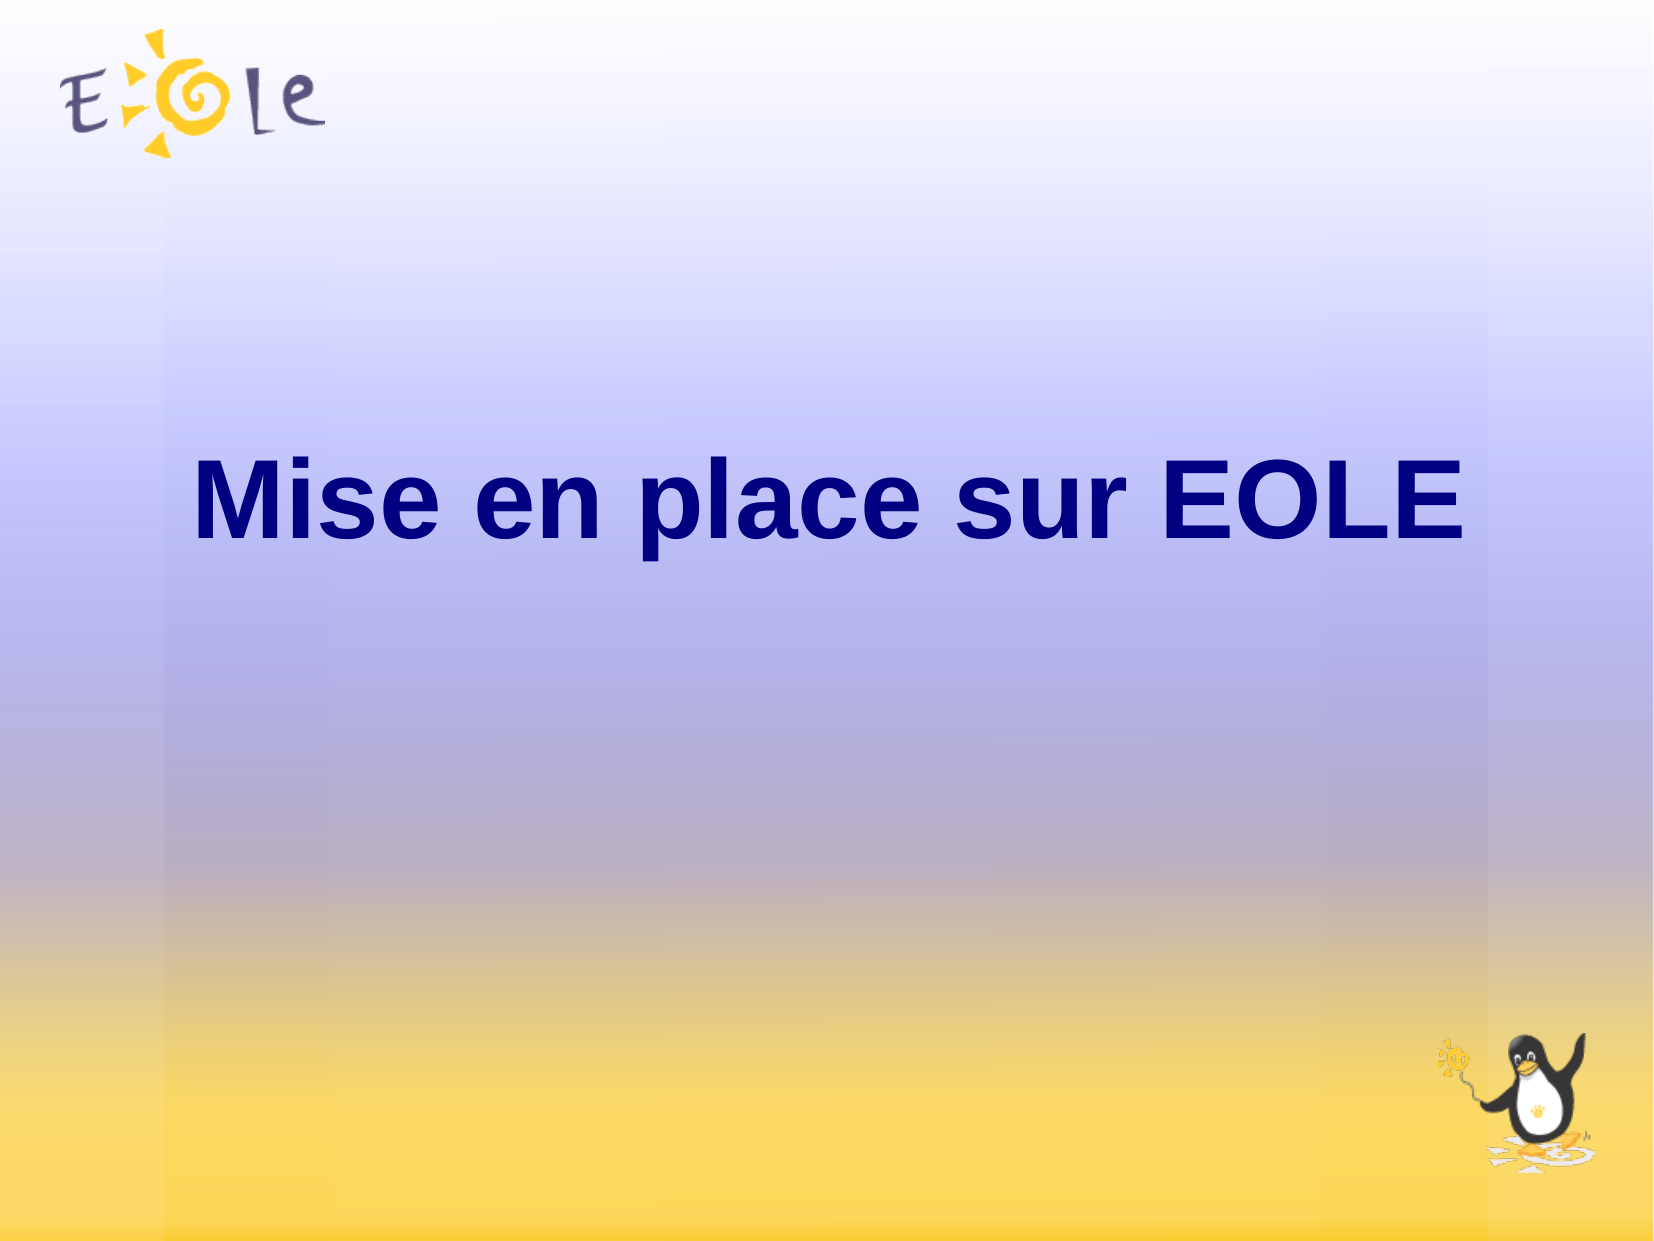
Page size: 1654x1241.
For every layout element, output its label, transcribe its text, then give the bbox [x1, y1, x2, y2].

picture [0, 0, 1654, 1241]
text_box Mise en place sur EOLE [177, 428, 1482, 682]
